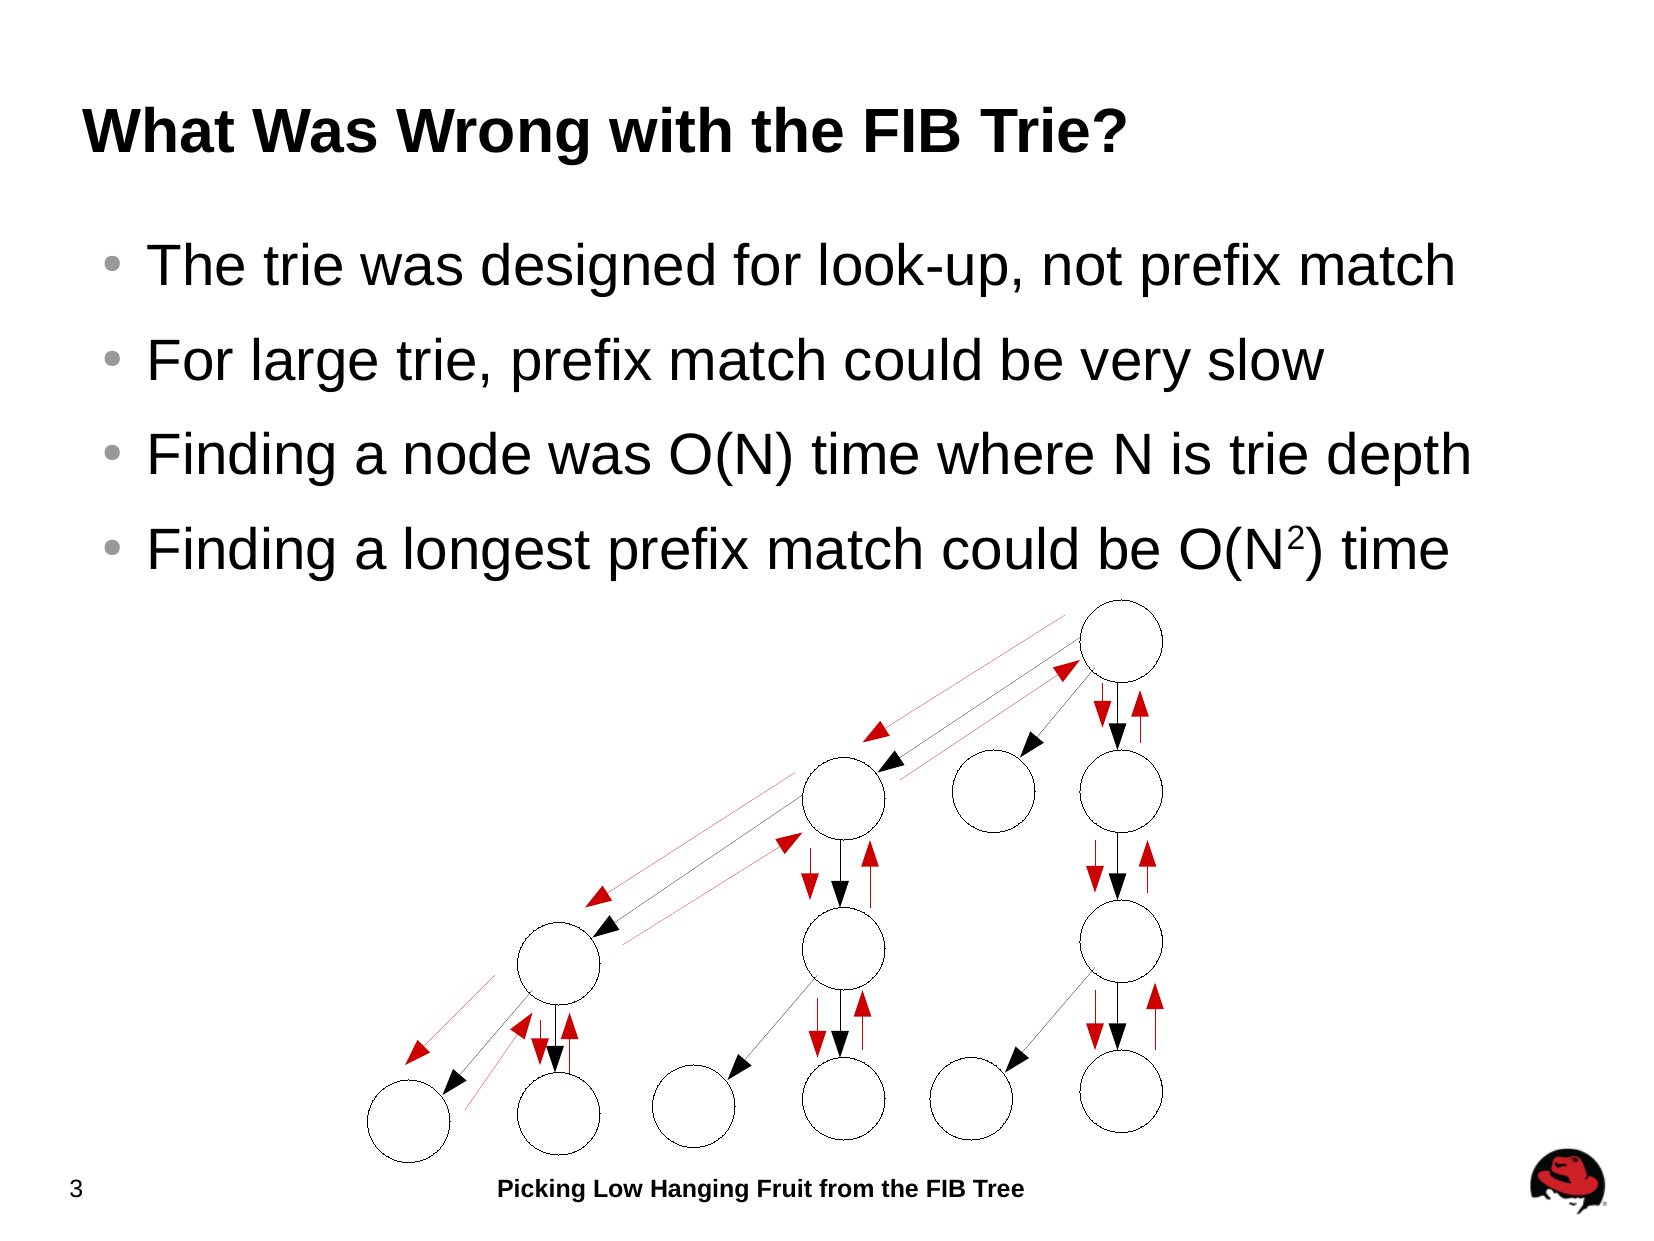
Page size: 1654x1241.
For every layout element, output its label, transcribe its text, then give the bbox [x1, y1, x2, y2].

text_box [1079, 599, 1163, 683]
text_box [929, 1057, 1013, 1141]
text_box [1079, 1049, 1163, 1133]
text_box [1079, 749, 1163, 833]
list The trie was designed for look-up, not prefix match For large trie, prefix match could be very slow Finding a node was O(N) time where N is trie depth Finding a longest prefix match could be O(N2) time [86, 232, 1576, 1027]
text_box [952, 749, 1036, 833]
text_box [517, 922, 601, 1006]
text_box [802, 757, 886, 841]
text_box [517, 1072, 601, 1156]
text_box [802, 907, 886, 991]
text_box [367, 1079, 451, 1163]
text_box [802, 1057, 886, 1141]
picture [1529, 1146, 1613, 1224]
title What Was Wrong with the FIB Trie? [82, 37, 1571, 226]
text_box [1079, 899, 1163, 983]
text_box [652, 1064, 736, 1148]
